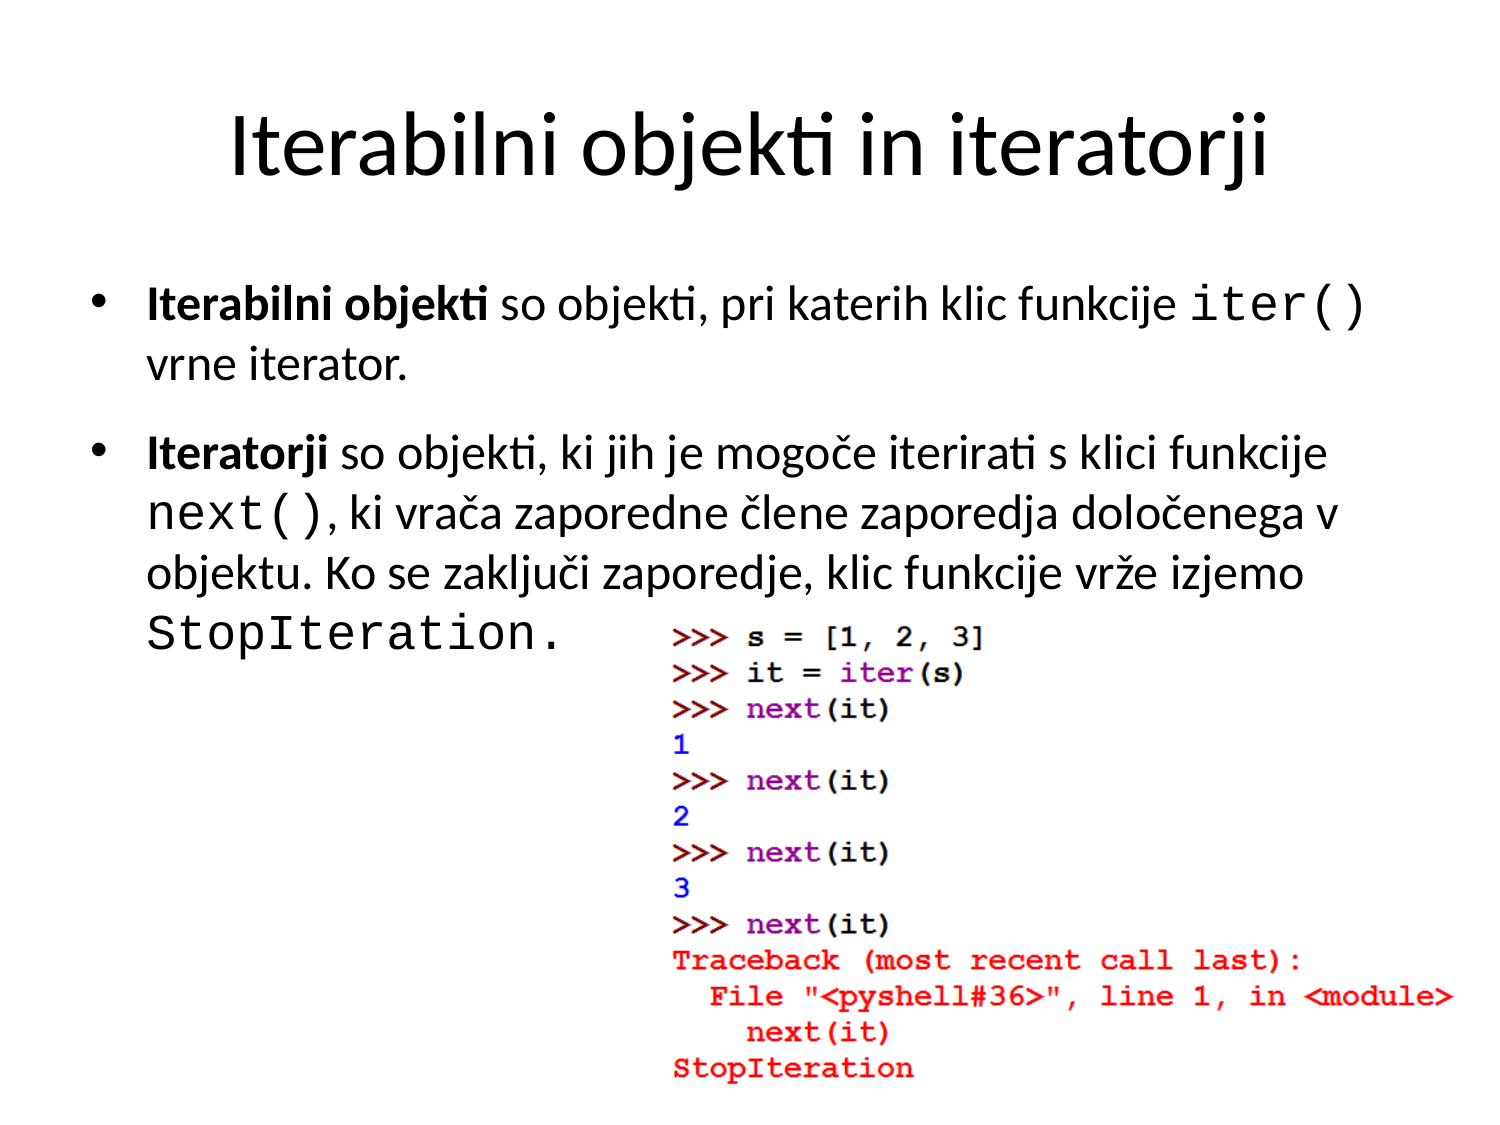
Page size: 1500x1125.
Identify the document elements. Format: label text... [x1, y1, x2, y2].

picture [667, 621, 1488, 1088]
list Iterabilni objekti so objekti, pri katerih klic funkcije iter() vrne iterator. Iteratorji so objekti, ki jih je mogoče iterirati s klici funkcije next(), ki vrača zaporedne člene zaporedja določenega v objektu. Ko se zaključi zaporedje, klic funkcije vrže izjemo StopIteration. [75, 262, 1425, 1083]
title Iterabilni objekti in iteratorji [75, 45, 1425, 233]
